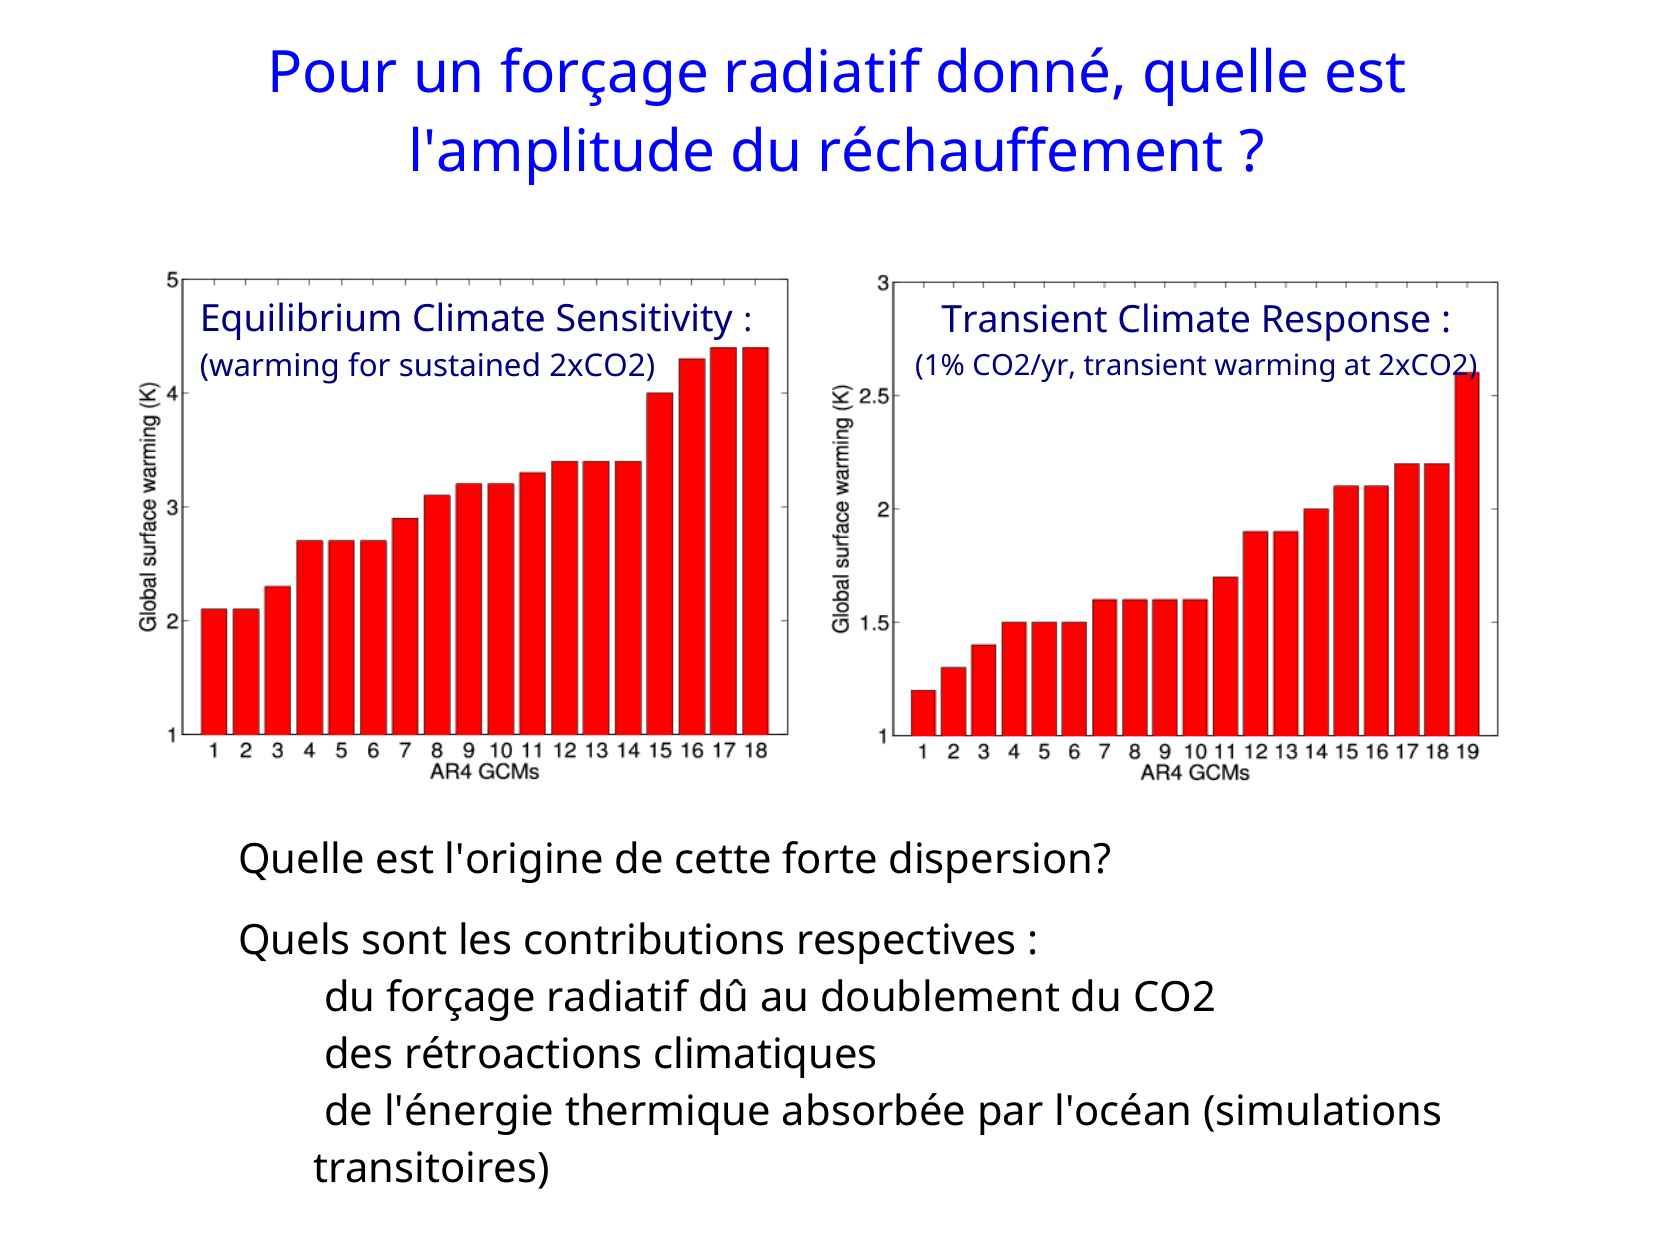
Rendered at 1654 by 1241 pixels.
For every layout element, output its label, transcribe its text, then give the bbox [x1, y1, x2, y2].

text_box Transient Climate Response : (1% CO2/yr, transient warming at 2xCO2) [915, 292, 1479, 424]
text_box Equilibrium Climate Sensitivity : (warming for sustained 2xCO2) [199, 291, 753, 432]
text_box Quelle est l'origine de cette forte dispersion? Quels sont les contributions respectives : du forçage radiatif dû au doublement du CO2 des rétroactions climatiques de l'énergie thermique absorbée par l'océan (simulations transitoires) [238, 828, 1473, 1195]
title Pour un forçage radiatif donné, quelle est l'amplitude du réchauffement ? [106, 40, 1568, 179]
picture [81, 262, 1504, 797]
